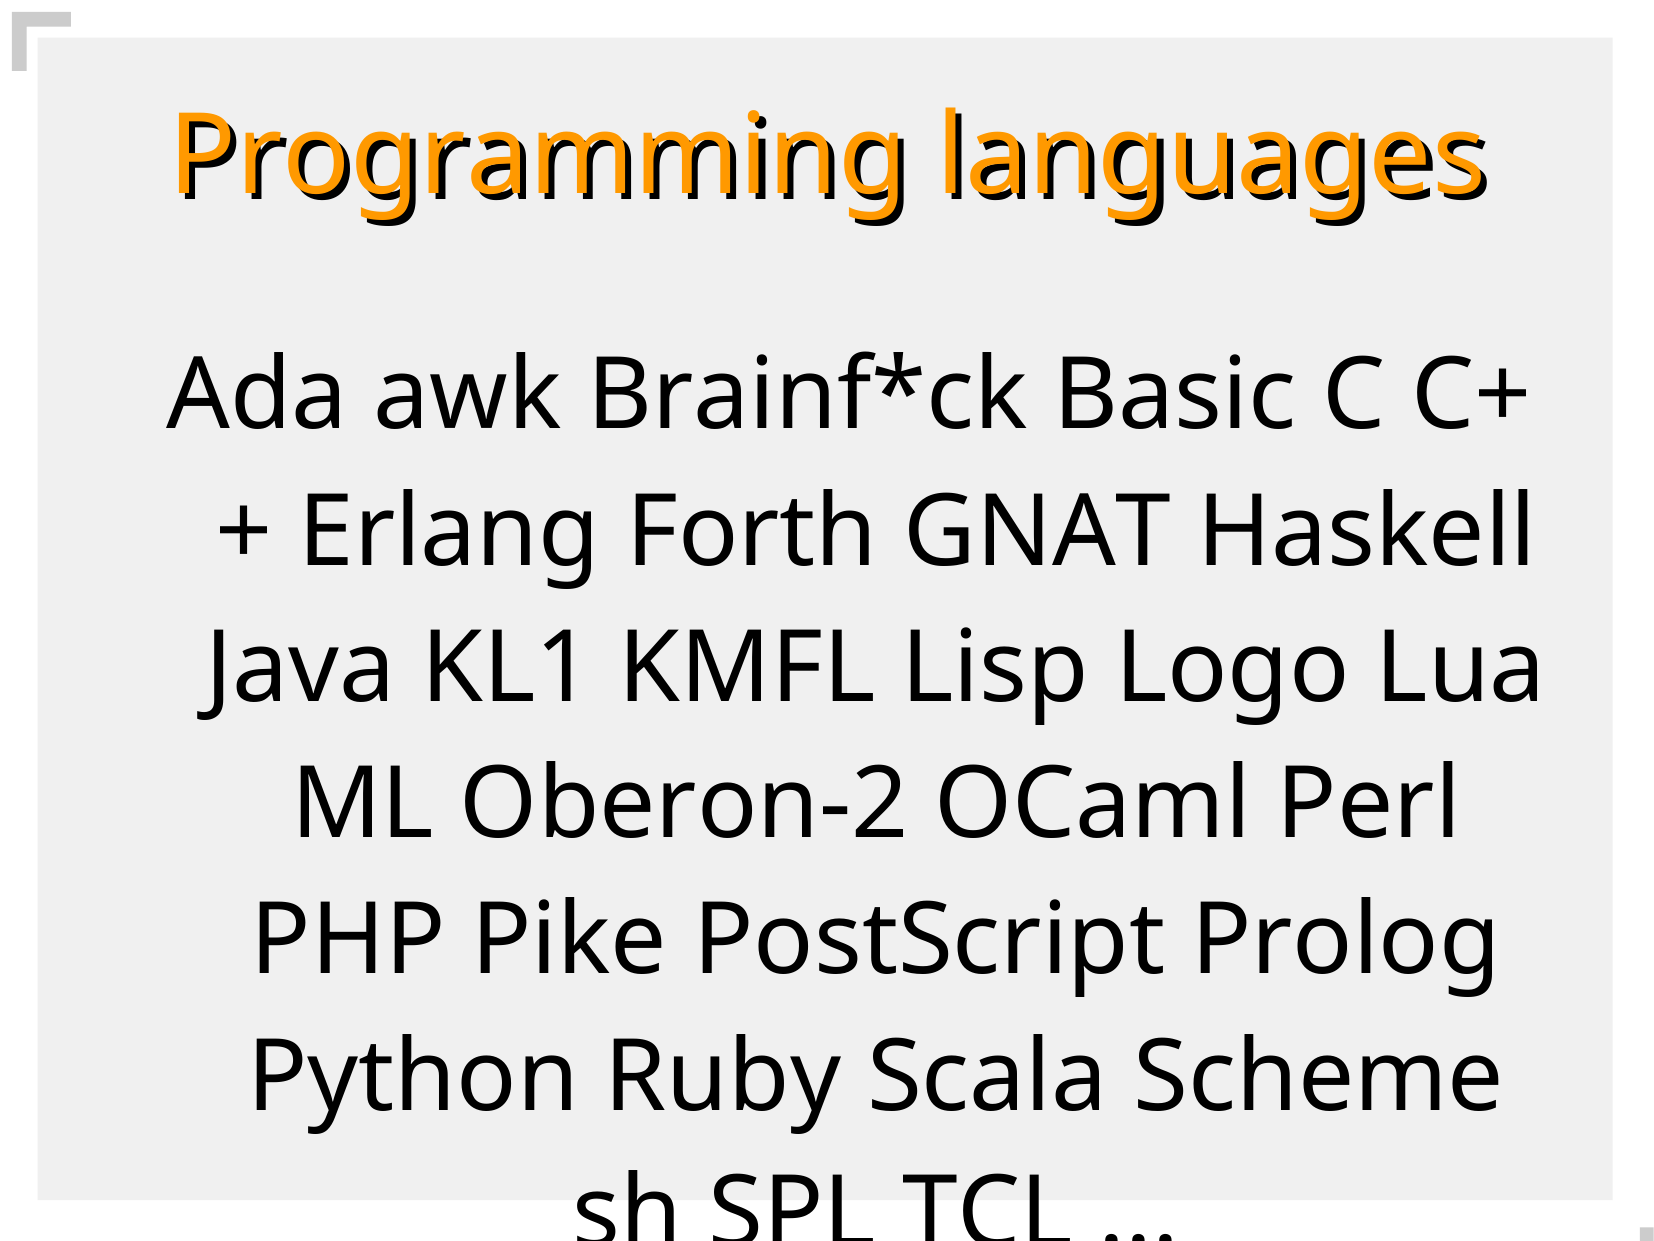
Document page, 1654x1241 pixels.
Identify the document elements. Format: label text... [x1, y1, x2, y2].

title Programming languages [121, 46, 1534, 254]
list Ada awk Brainf*ck Basic C C++ Erlang Forth GNAT Haskell Java KL1 KMFL Lisp Logo Lua ML Oberon-2 OCaml Perl PHP Pike PostScript Prolog Python Ruby Scala Scheme sh SPL TCL ... [121, 322, 1561, 1132]
